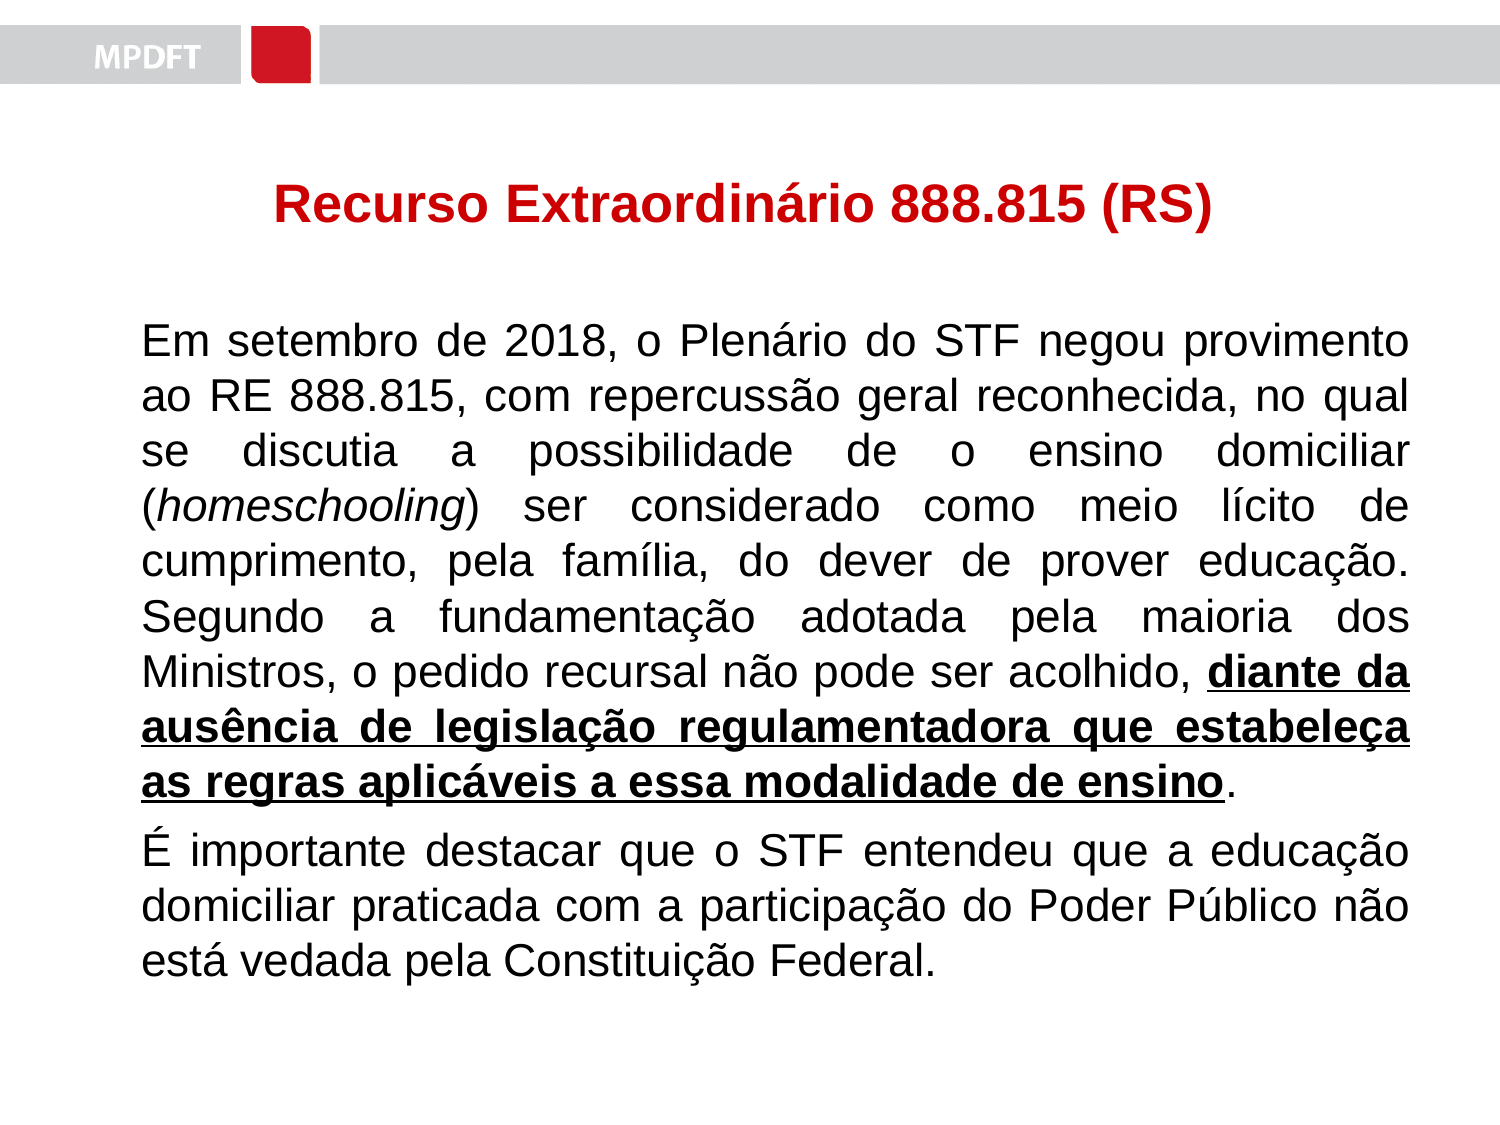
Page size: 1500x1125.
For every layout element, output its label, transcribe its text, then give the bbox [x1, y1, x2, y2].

text_box Em setembro de 2018, o Plenário do STF negou provimento ao RE 888.815, com repercussão geral reconhecida, no qual se discutia a possibilidade de o ensino domiciliar (homeschooling) ser considerado como meio lícito de cumprimento, pela família, do dever de prover educação. Segundo a fundamentação adotada pela maioria dos Ministros, o pedido recursal não pode ser acolhido, diante da ausência de legislação regulamentadora que estabeleça as regras aplicáveis a essa modalidade de ensino. É importante destacar que o STF entendeu que a educação domiciliar praticada com a participação do Poder Público não está vedada pela Constituição Federal. [75, 302, 1426, 1005]
text_box Recurso Extraordinário 888.815 (RS) [64, 160, 1424, 242]
picture [0, 0, 1500, 1125]
